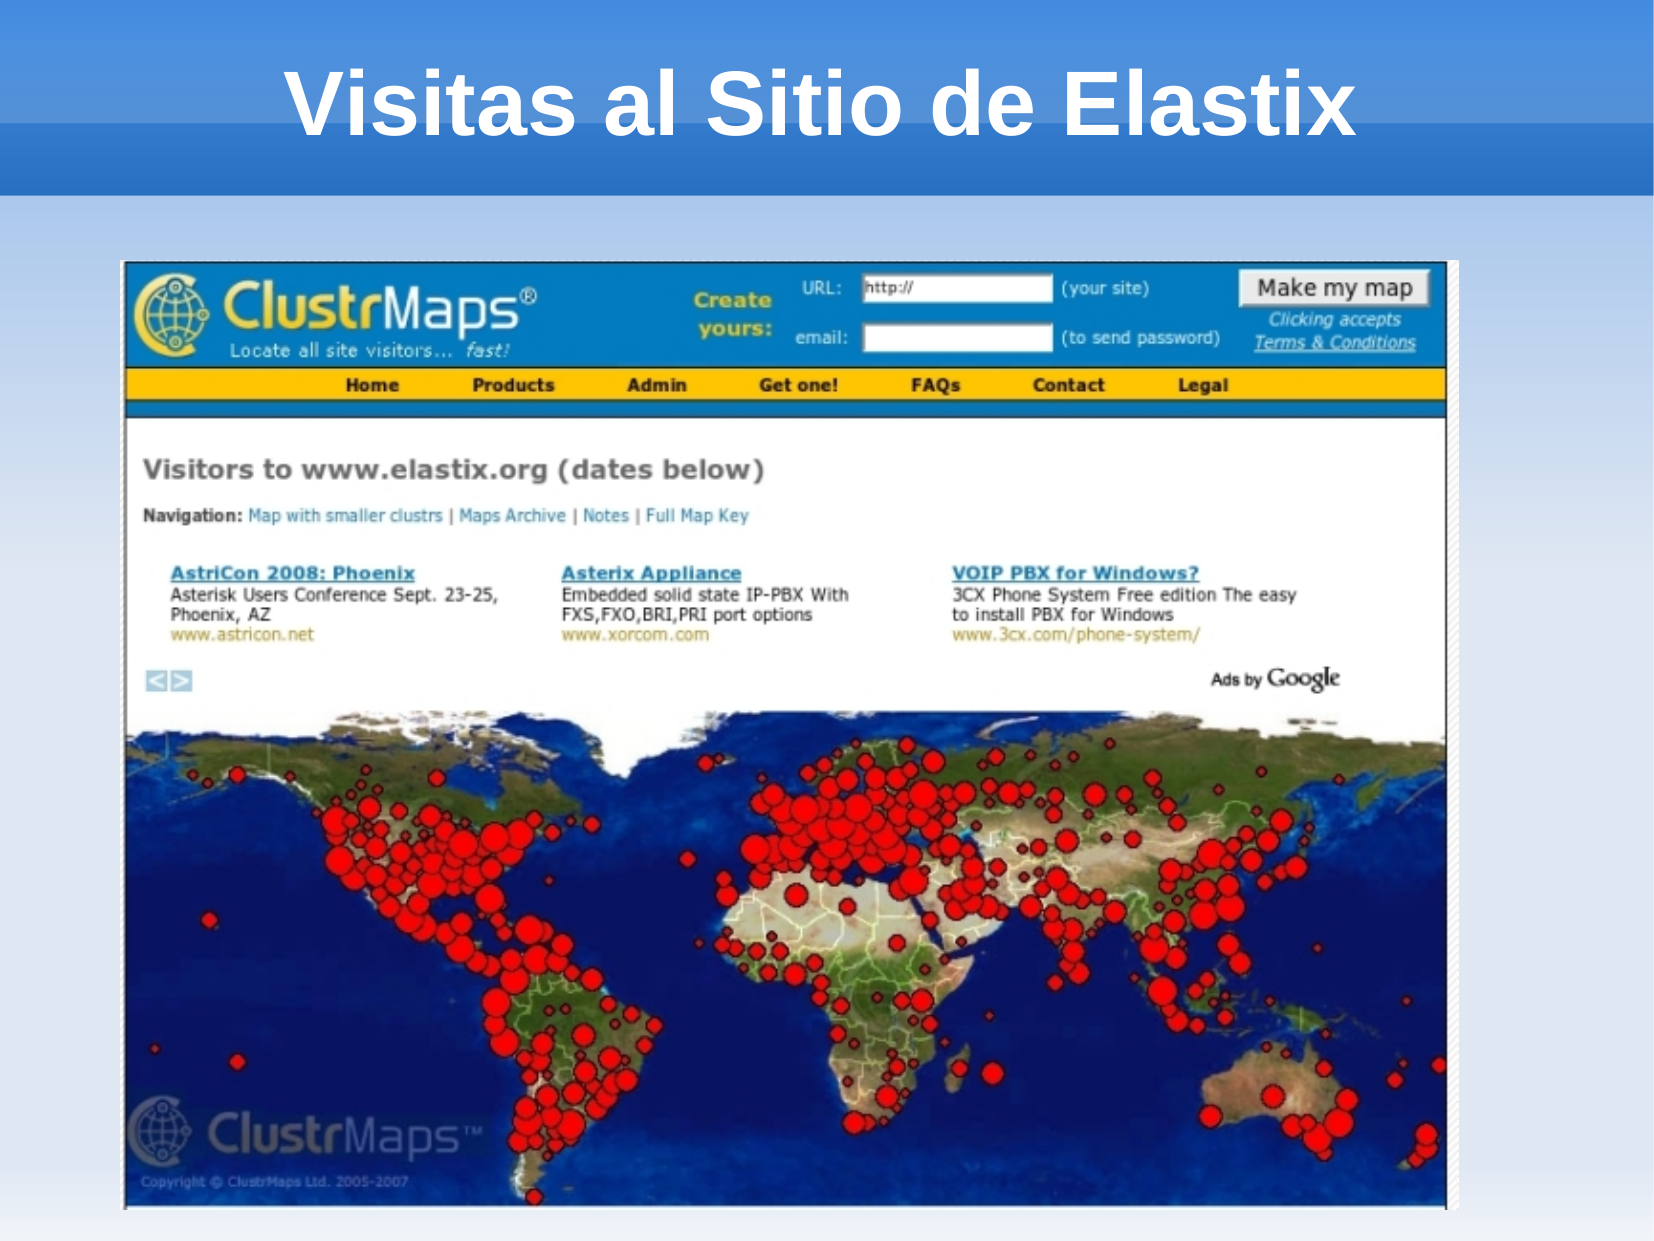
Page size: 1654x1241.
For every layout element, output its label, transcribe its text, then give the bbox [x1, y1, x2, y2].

title Visitas al Sitio de Elastix [76, 0, 1565, 208]
picture [0, 0, 1654, 1241]
